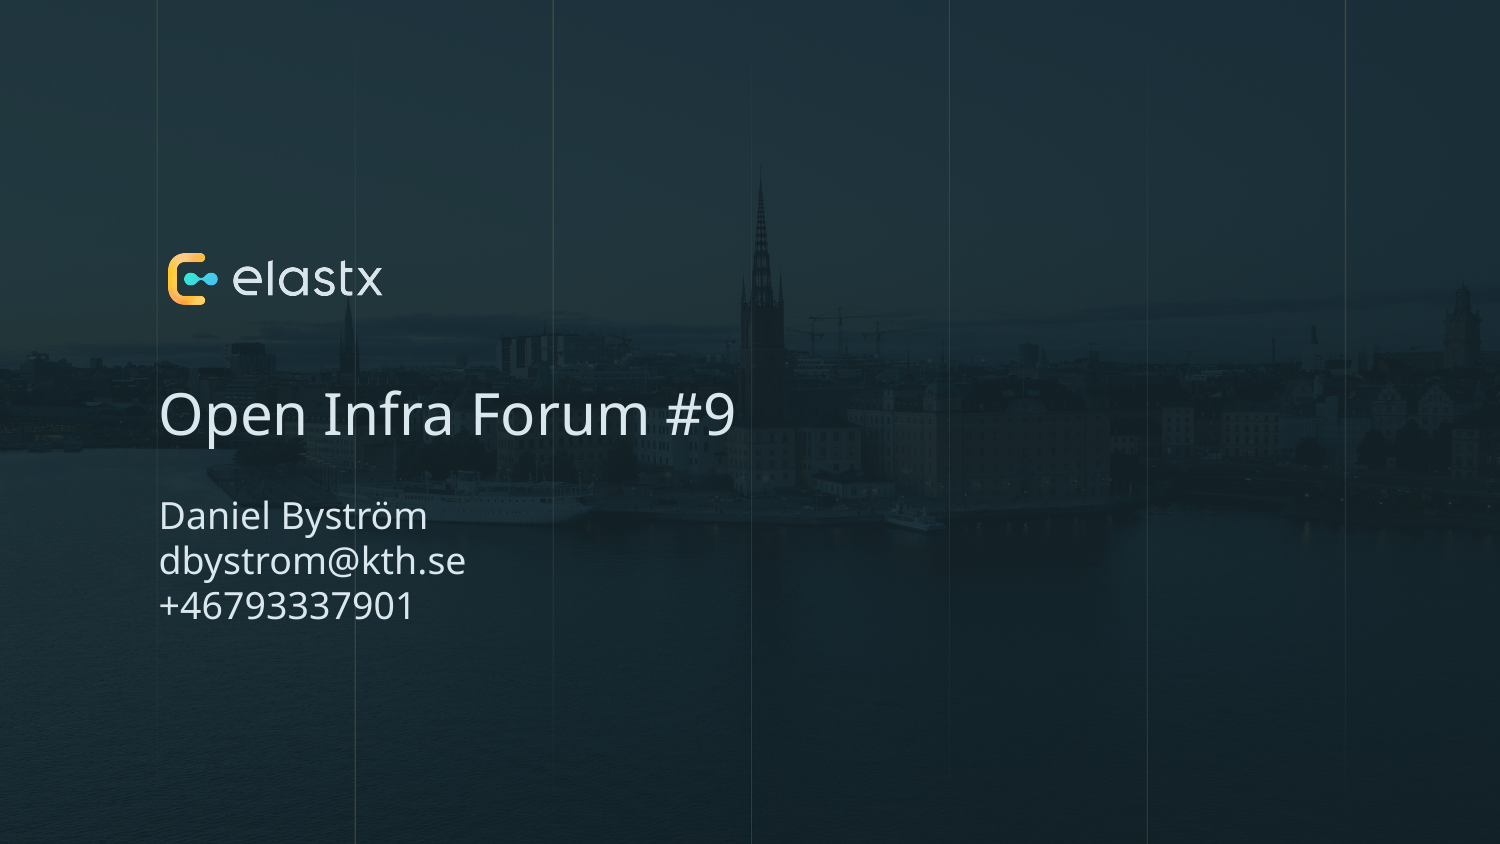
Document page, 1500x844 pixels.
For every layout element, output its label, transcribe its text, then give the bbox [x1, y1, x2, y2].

text_box Open Infra Forum #9 Daniel Byström dbystrom@kth.se +46793337901 [143, 361, 1211, 591]
picture [0, 0, 1500, 844]
